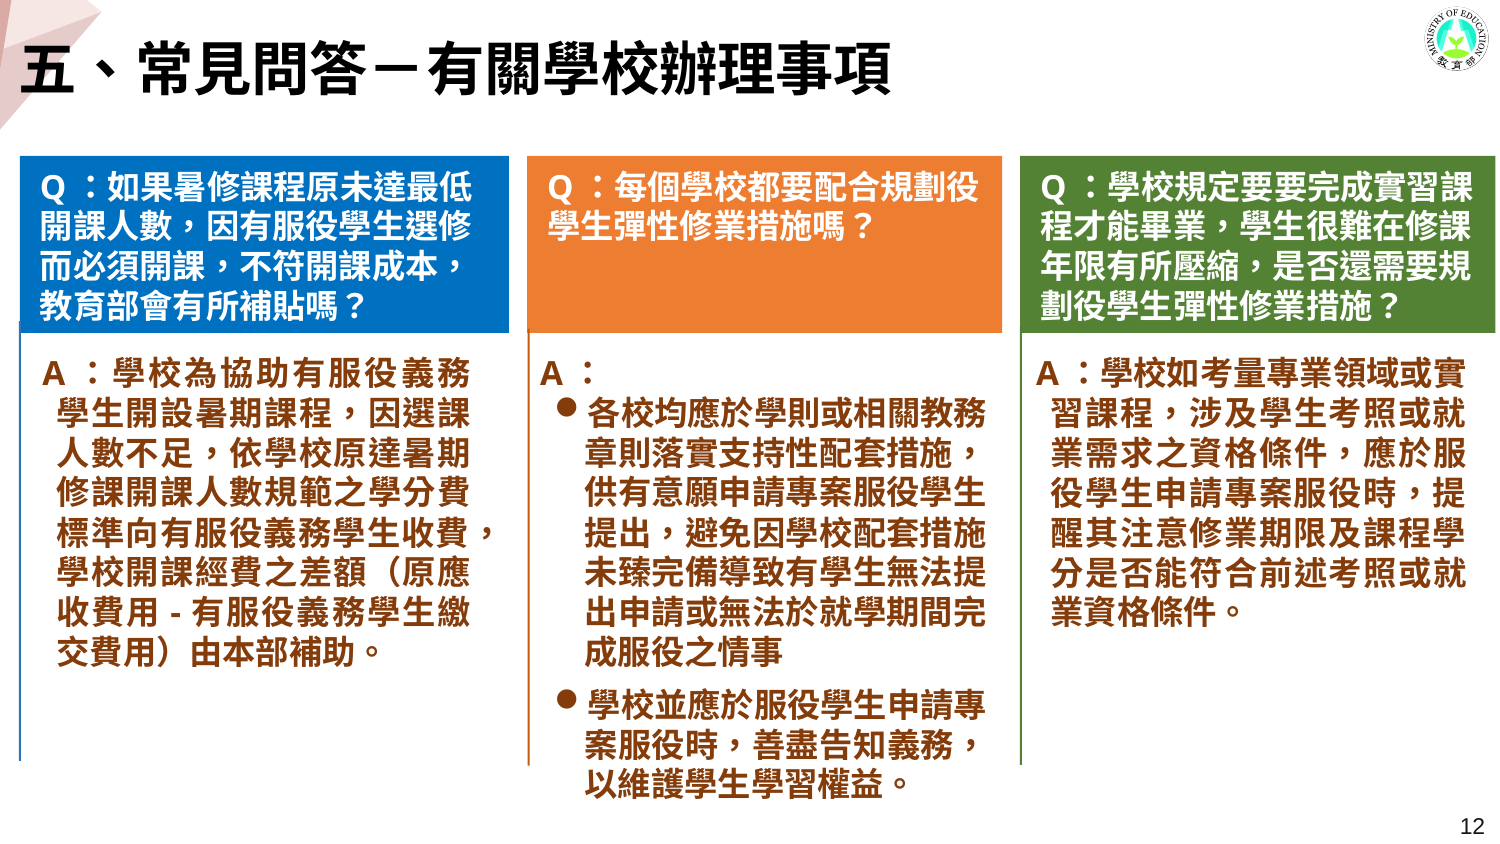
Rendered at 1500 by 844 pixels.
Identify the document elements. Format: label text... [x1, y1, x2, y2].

picture [1429, 6, 1489, 61]
text_box A：學校如考量專業領域或實習課程，涉及學生考照或就業需求之資格條件，應於服役學生申請專案服役時，提醒其注意修業期限及課程學分是否能符合前述考照或就業資格條件。 [1021, 344, 1482, 640]
text_box A： 各校均應於學則或相關教務章則落實支持性配套措施，供有意願申請專案服役學生提出，避免因學校配套措施未臻完備導致有學生無法提出申請或無法於就學期間完成服役之情事 學校並應於服役學生申請專案服役時，善盡告知義務，以維護學生學習權益。 [525, 344, 1003, 812]
text_box Q：如果暑修課程原未達最低開課人數，因有服役學生選修而必須開課，不符開課成本，教育部會有所補貼嗎？ [19, 155, 509, 333]
text_box A：學校為協助有服役義務學生開設暑期課程，因選課人數不足，依學校原達暑期修課開課人數規範之學分費標準向有服役義務學生收費，學校開課經費之差額（原應收費用-有服役義務學生繳交費用）由本部補助。 [27, 344, 486, 679]
text_box [0, 0, 102, 130]
text_box Q：每個學校都要配合規劃役學生彈性修業措施嗎？ [527, 155, 1003, 333]
title 五、常見問答－有關學校辦理事項 [3, 22, 1480, 120]
text_box Q：學校規定要要完成實習課程才能畢業，學生很難在修課年限有所壓縮，是否還需要規劃役學生彈性修業措施？ [1020, 155, 1496, 333]
